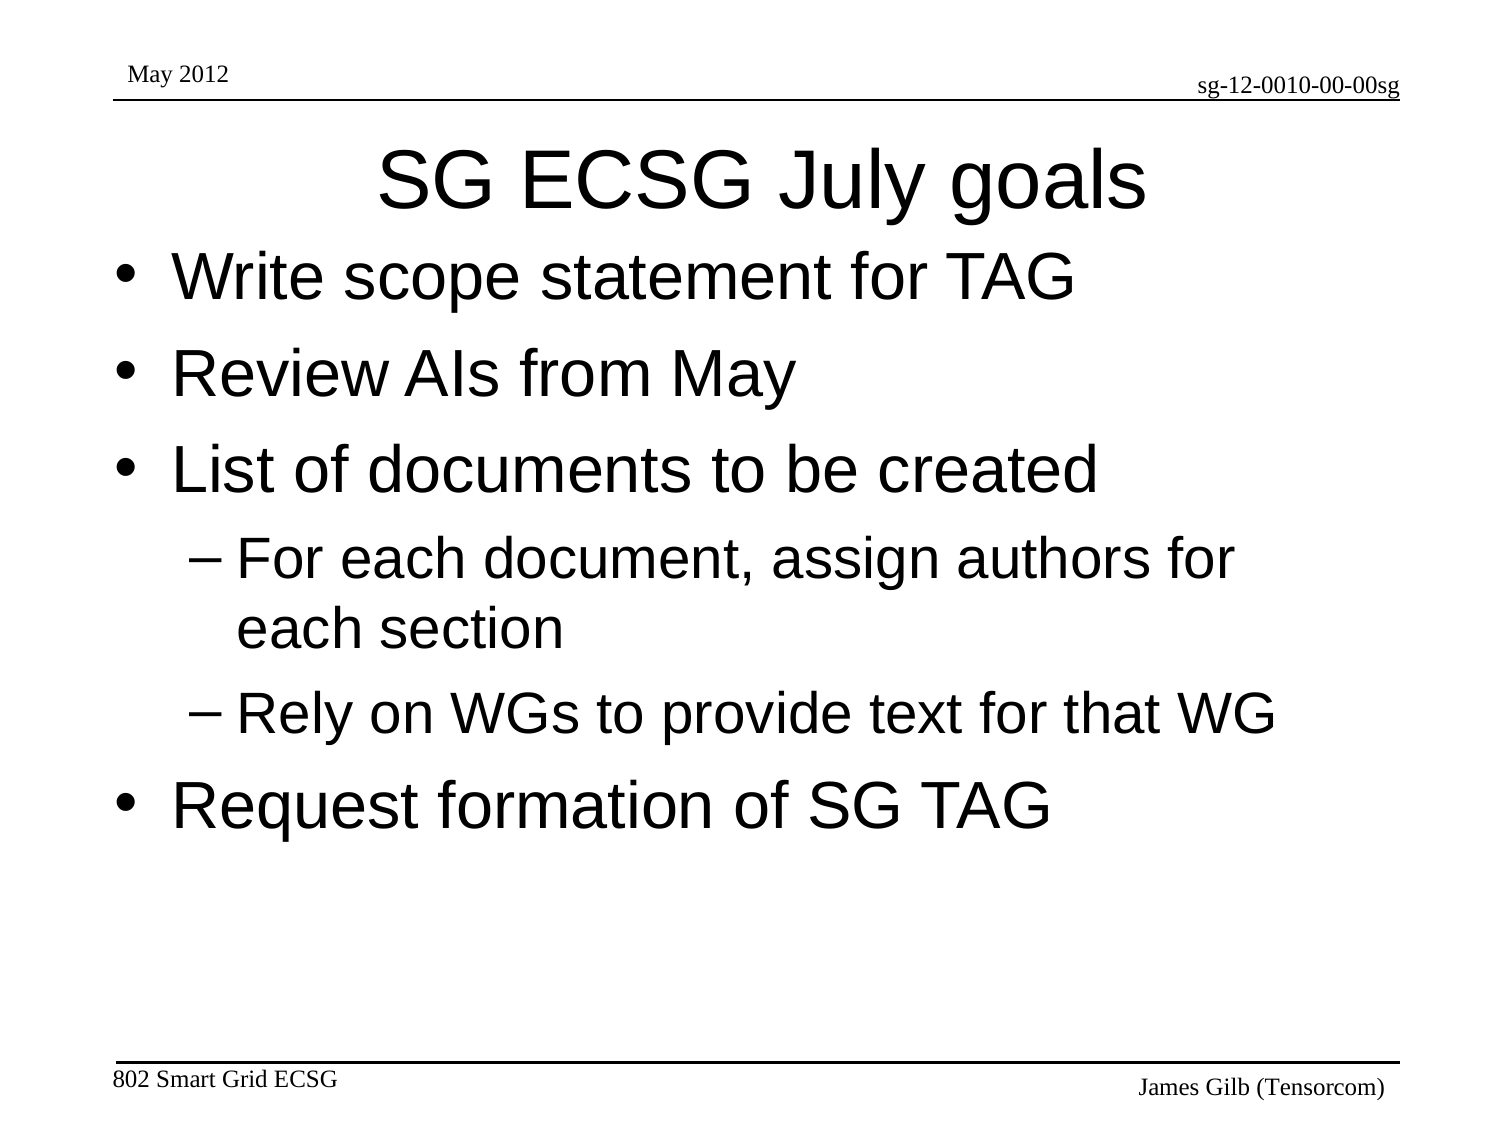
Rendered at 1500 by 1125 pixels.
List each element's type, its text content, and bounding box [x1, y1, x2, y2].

list Write scope statement for TAG Review AIs from May List of documents to be created For each document, assign authors for each section Rely on WGs to provide text for that WG Request formation of SG TAG [99, 224, 1375, 968]
title SG ECSG July goals [125, 112, 1401, 238]
